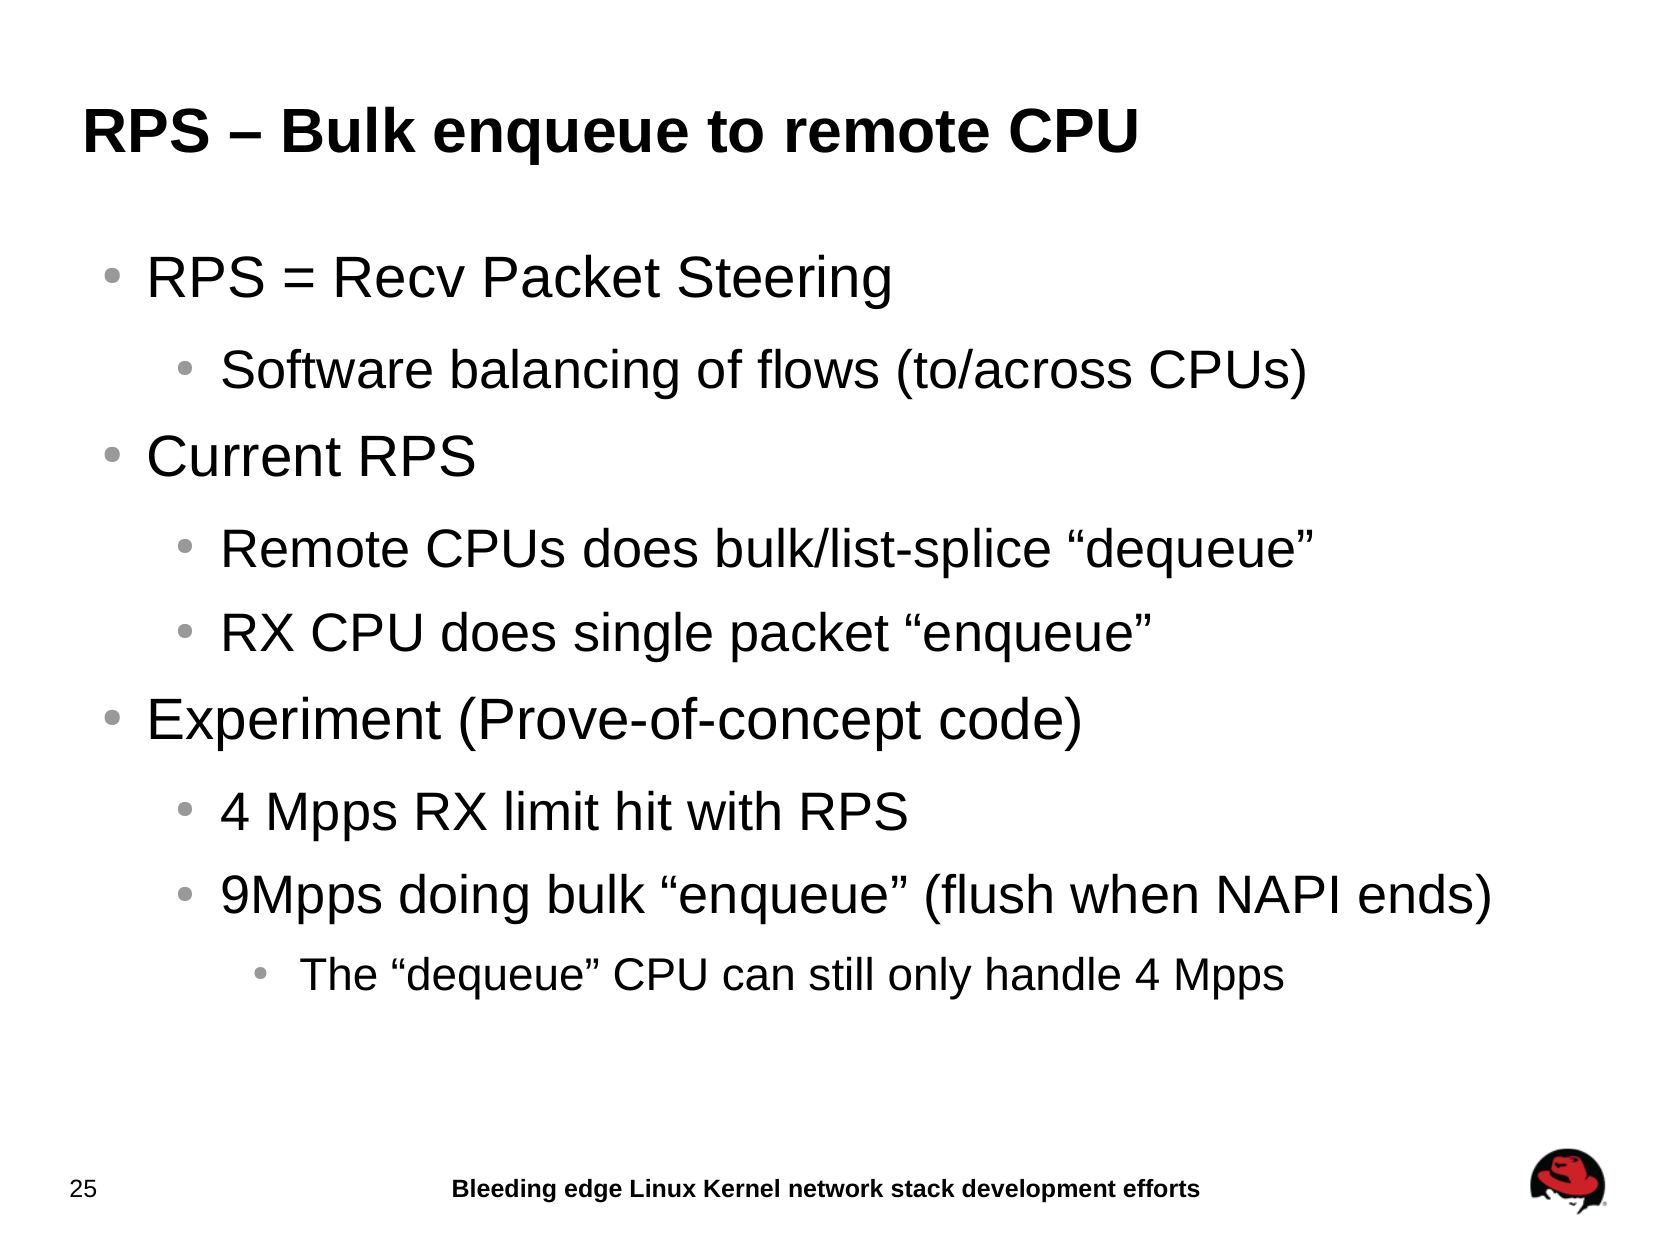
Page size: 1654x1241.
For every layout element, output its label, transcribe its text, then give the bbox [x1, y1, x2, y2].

picture [1529, 1146, 1613, 1224]
title RPS – Bulk enqueue to remote CPU [82, 37, 1571, 226]
list RPS = Recv Packet Steering Software balancing of flows (to/across CPUs) Current RPS Remote CPUs does bulk/list-splice “dequeue” RX CPU does single packet “enqueue” Experiment (Prove-of-concept code) 4 Mpps RX limit hit with RPS 9Mpps doing bulk “enqueue” (flush when NAPI ends) The “dequeue” CPU can still only handle 4 Mpps [86, 244, 1576, 1039]
